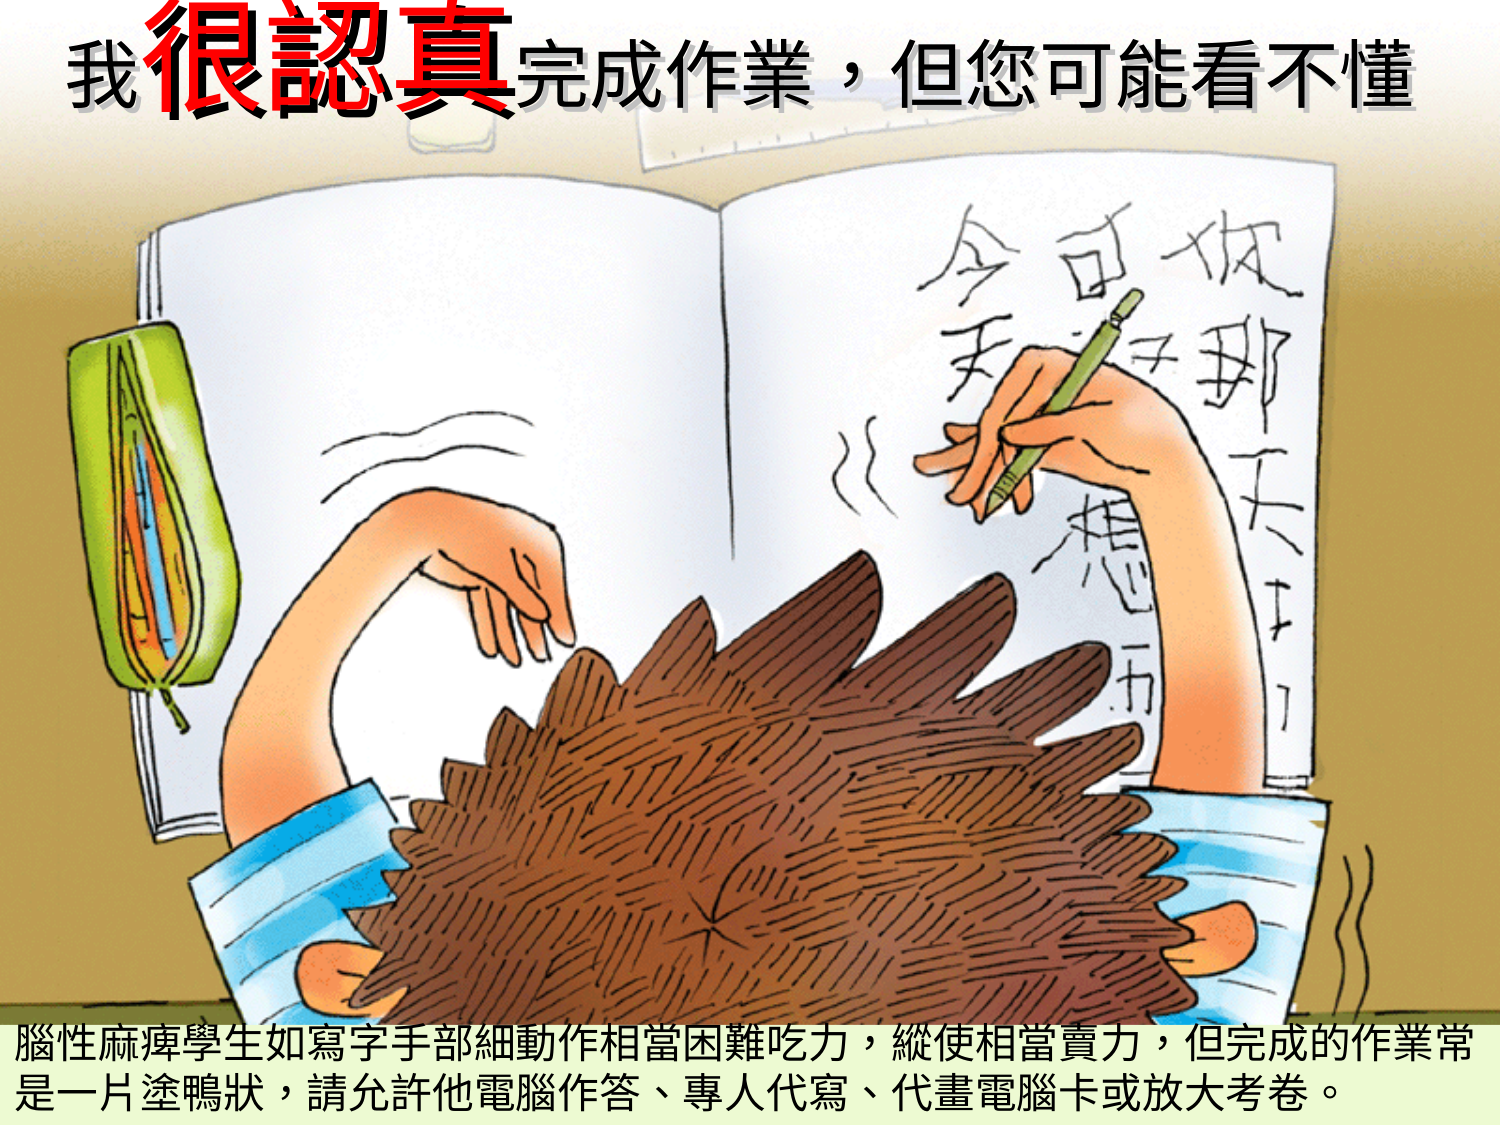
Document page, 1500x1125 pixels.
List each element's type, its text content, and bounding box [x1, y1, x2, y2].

title 我很認真完成作業，但您可能看不懂 [49, 0, 1438, 138]
picture [0, 0, 1500, 1024]
subtitle 腦性麻痺學生如寫字手部細動作相當困難吃力，縱使相當賣力，但完成的作業常是一片塗鴨狀，請允許他電腦作答、專人代寫、代畫電腦卡或放大考卷。 [0, 1024, 1500, 1125]
